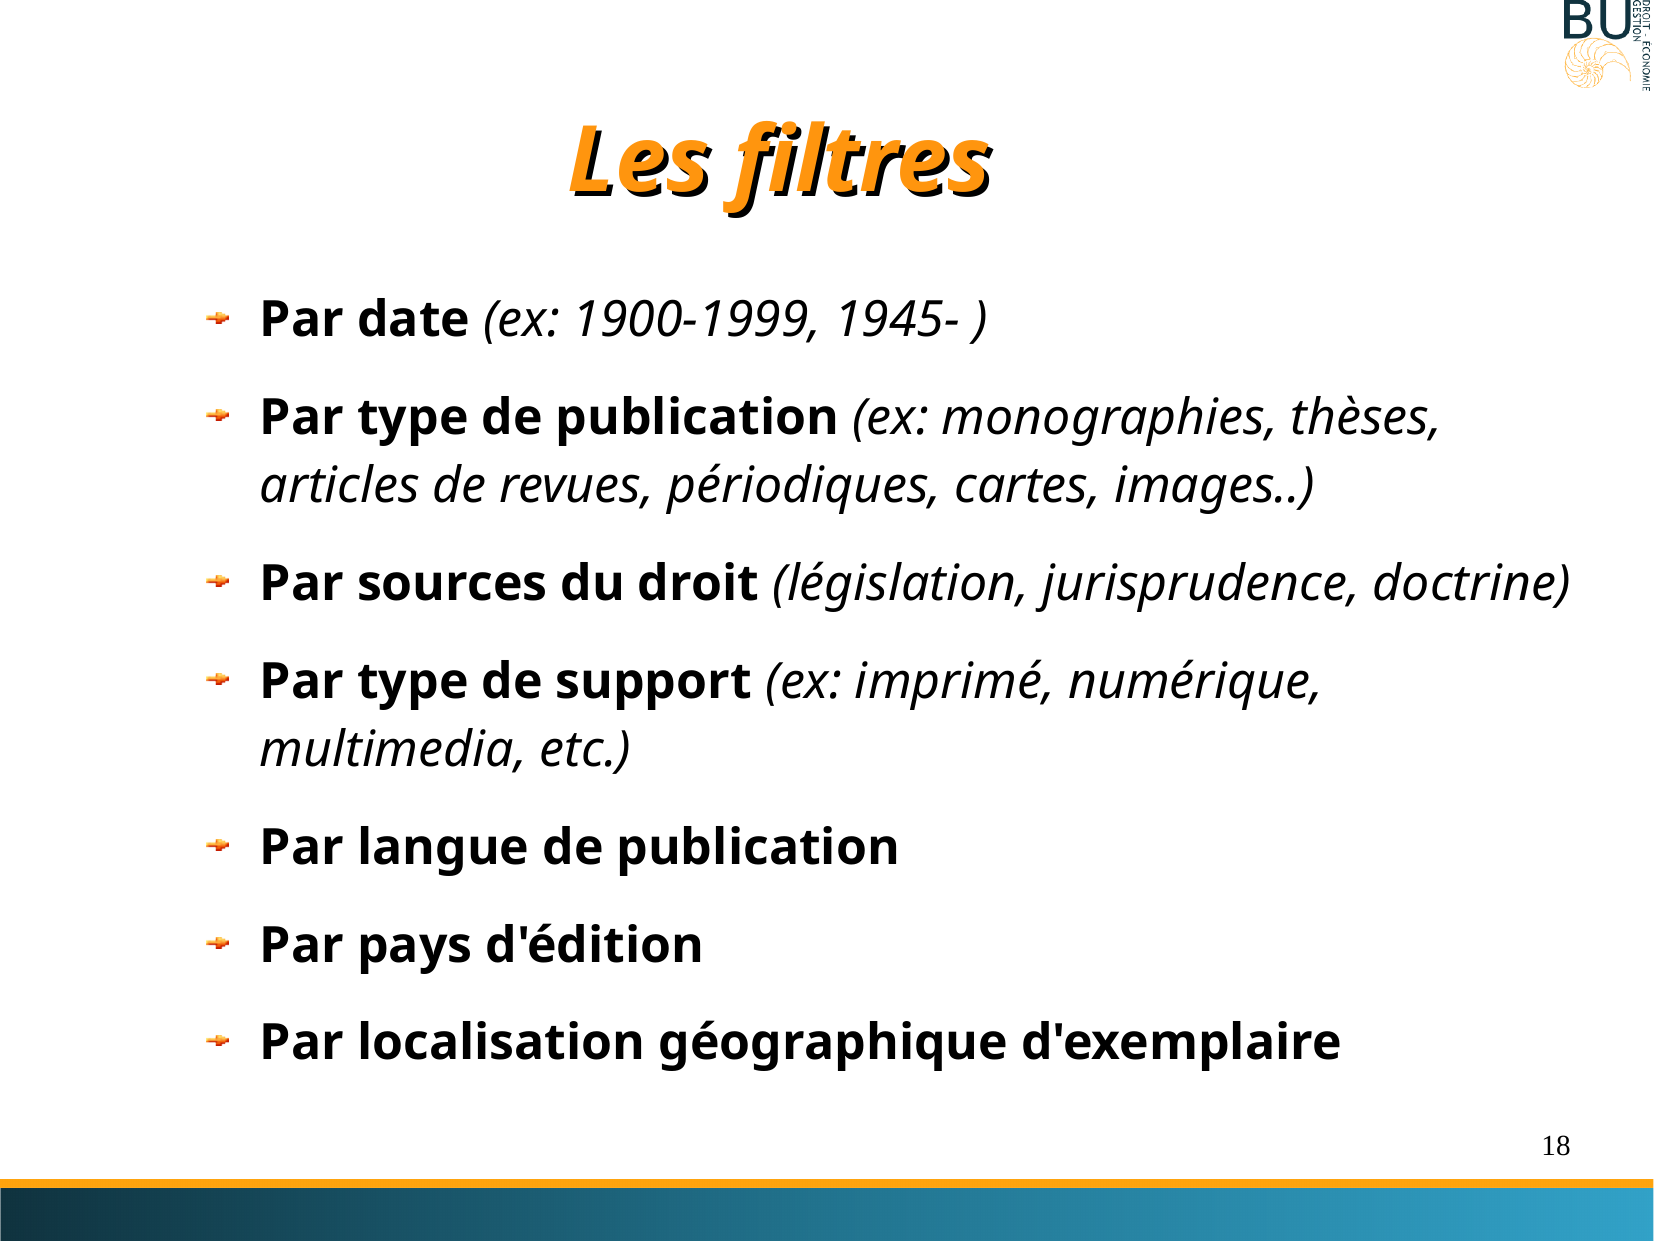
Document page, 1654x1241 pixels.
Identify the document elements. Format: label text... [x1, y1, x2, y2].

list Par date (ex: 1900-1999, 1945- ) Par type de publication (ex: monographies, thèses, articles de revues, périodiques, cartes, images..) Par sources du droit (législation, jurisprudence, doctrine) Par type de support (ex: imprimé, numérique, multimedia, etc.) Par langue de publication Par pays d'édition Par localisation géographique d'exemplaire [188, 283, 1580, 1237]
picture [0, 1179, 1654, 1241]
picture [1564, 0, 1652, 91]
title Les filtres [212, 52, 1347, 260]
